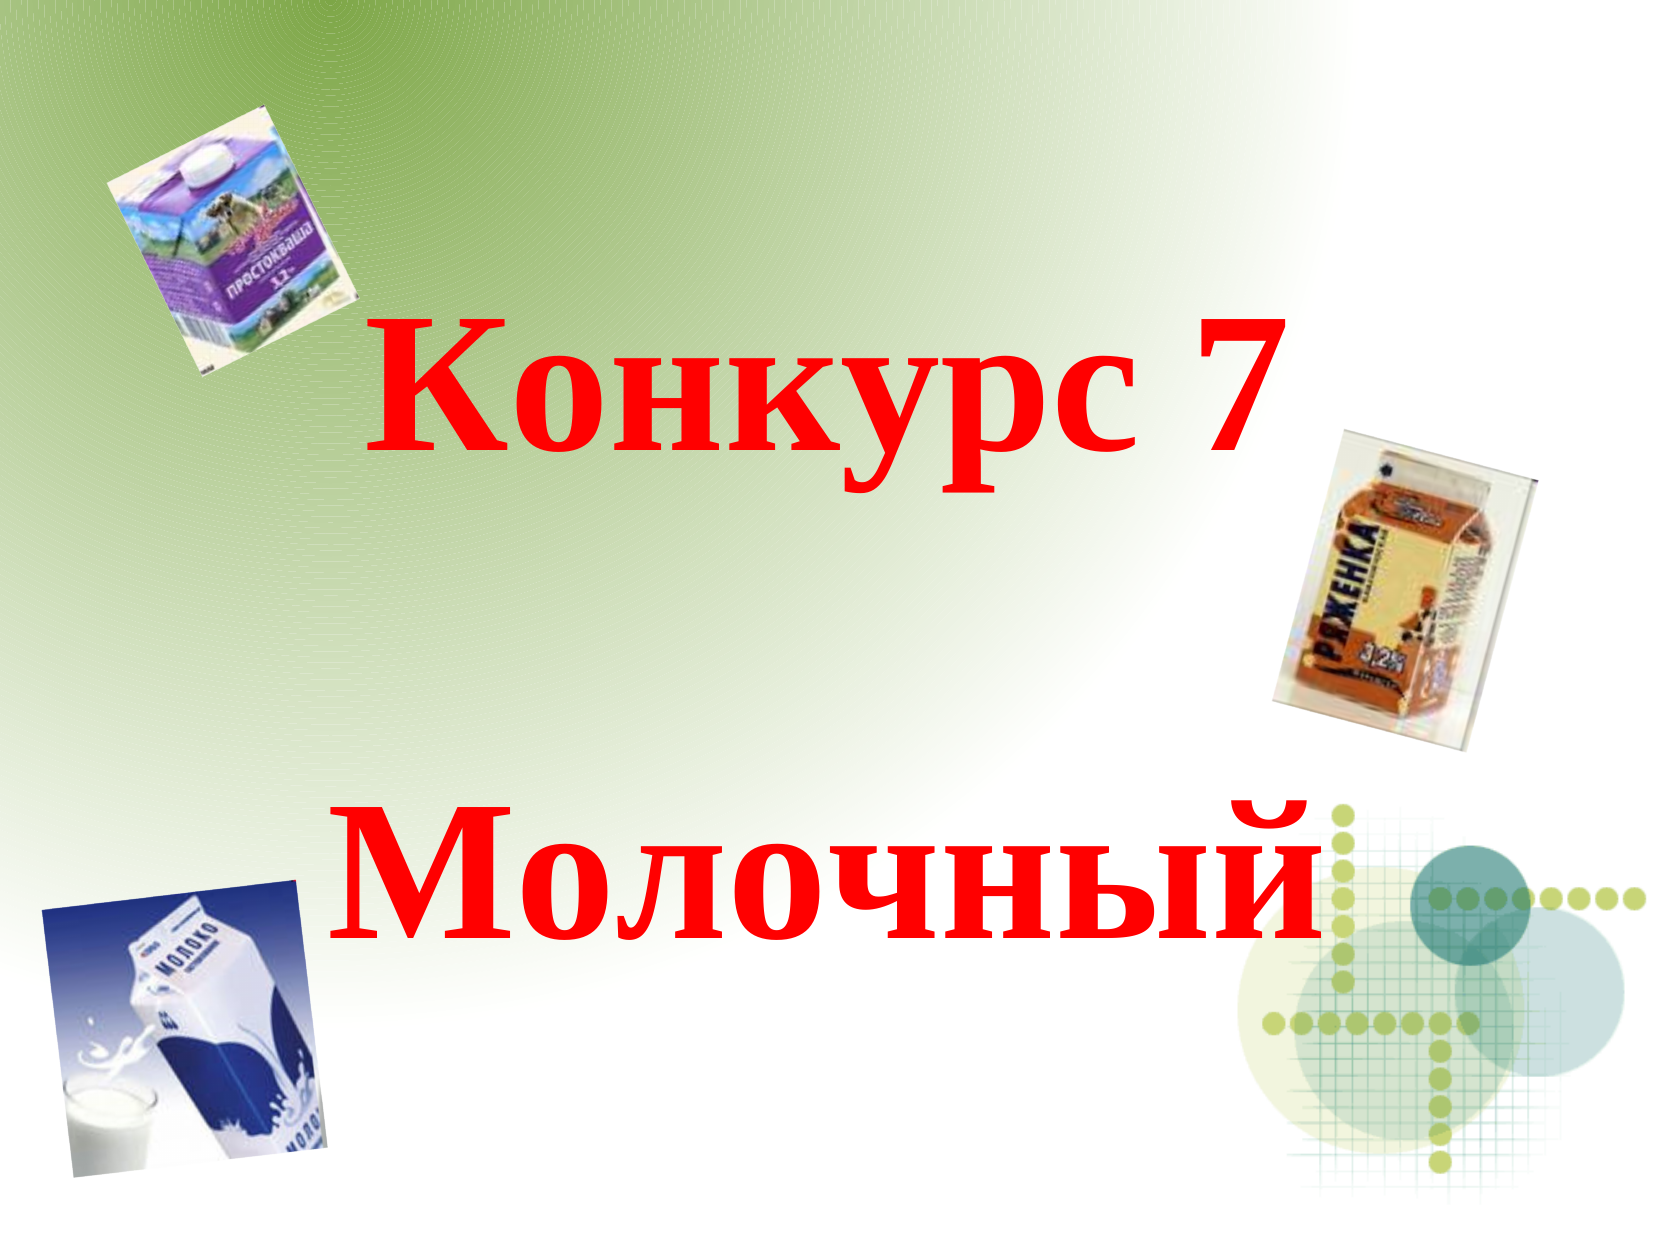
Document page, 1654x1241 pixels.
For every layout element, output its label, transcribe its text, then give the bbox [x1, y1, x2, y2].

subtitle Конкурс 7 Молочный [121, 102, 1534, 1126]
picture [1271, 428, 1539, 753]
picture [41, 879, 328, 1178]
picture [106, 104, 360, 377]
